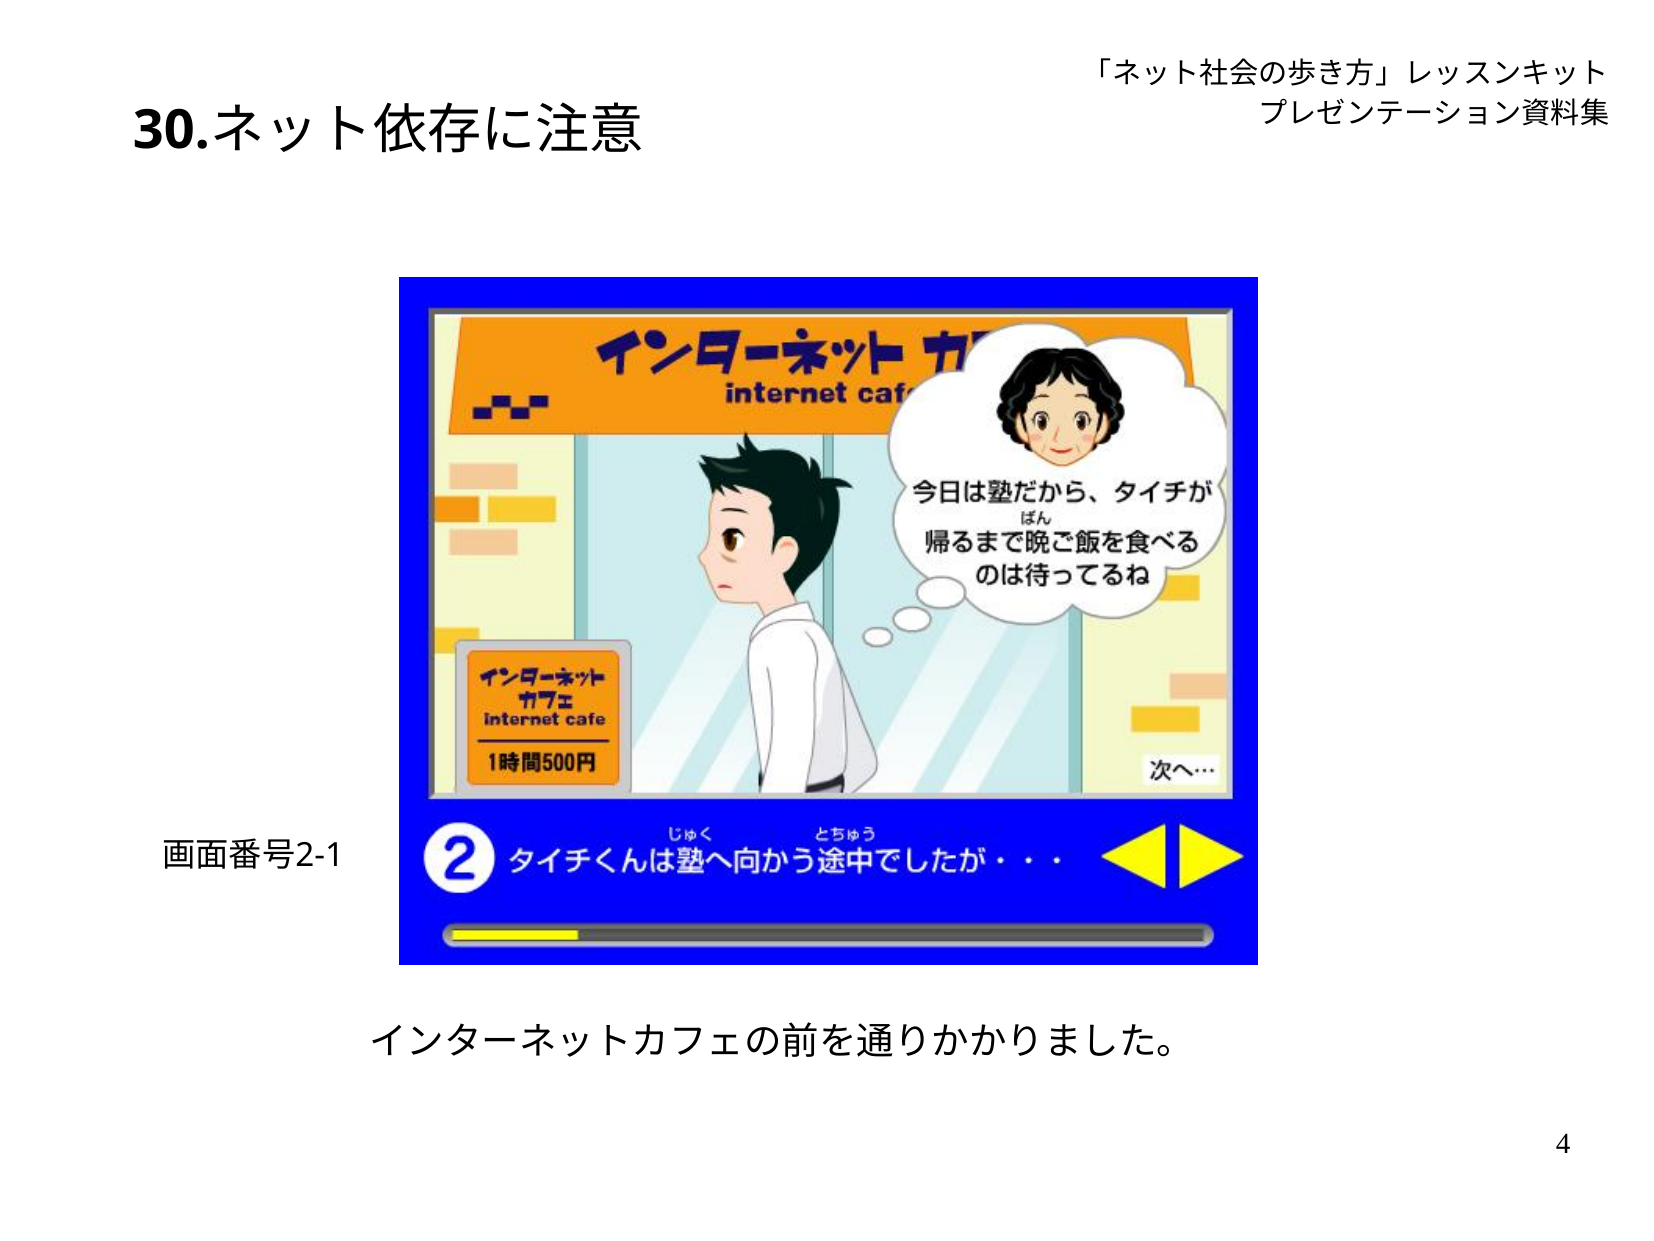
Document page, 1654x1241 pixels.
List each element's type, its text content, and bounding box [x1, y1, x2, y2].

text_box 30.ネット依存に注意 [118, 88, 1093, 169]
text_box 「ネット社会の歩き方」レッスンキット プレゼンテーション資料集 [1062, 44, 1625, 139]
text_box インターネットカフェの前を通りかかりました。 [354, 1003, 1329, 1074]
picture [399, 277, 1258, 965]
text_box 画面番号2-1 [147, 826, 384, 882]
